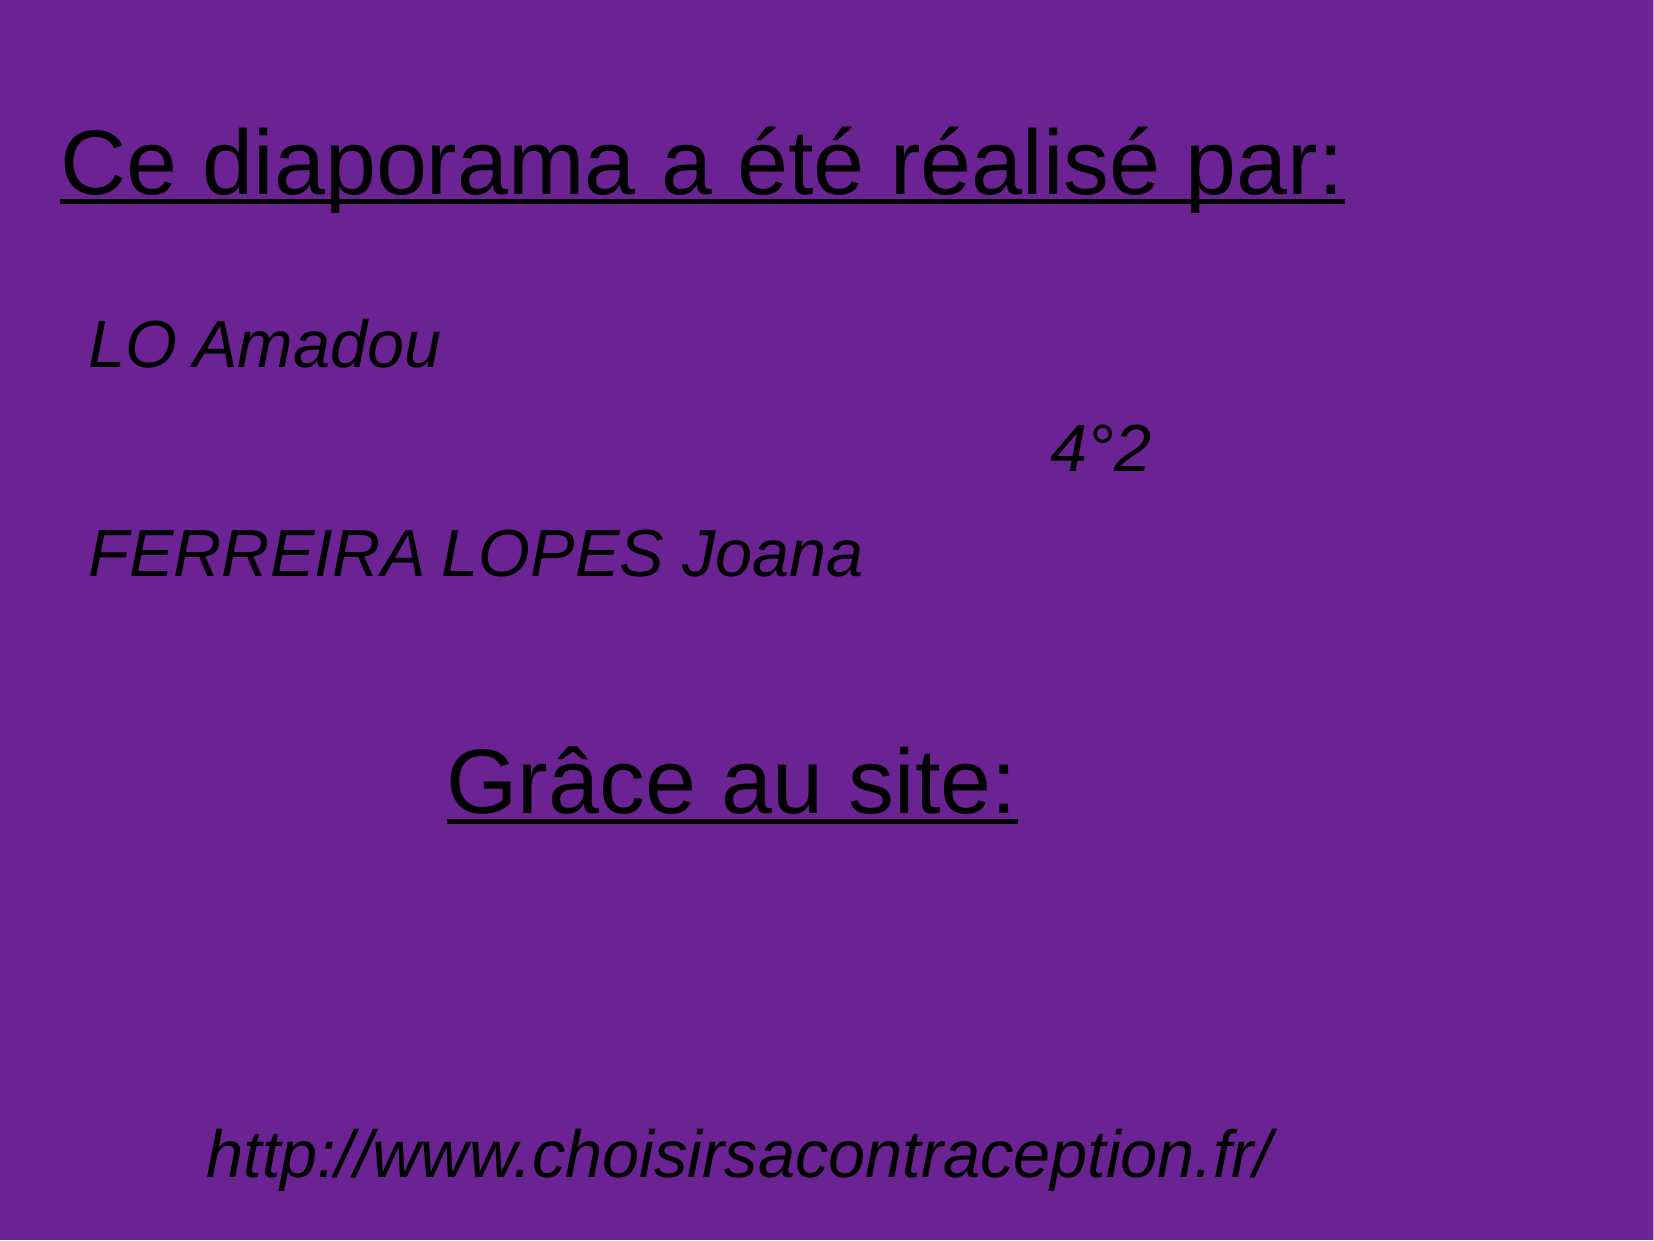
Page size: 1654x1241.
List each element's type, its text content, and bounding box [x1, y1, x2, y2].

list LO Amadou 4°2 FERREIRA LOPES Joana [17, 307, 1506, 591]
title Ce diaporama a été réalisé par: [0, 59, 1447, 267]
list http://www.choisirsacontraception.fr/ [135, 1116, 1329, 1211]
title Grâce au site: [0, 678, 1477, 886]
